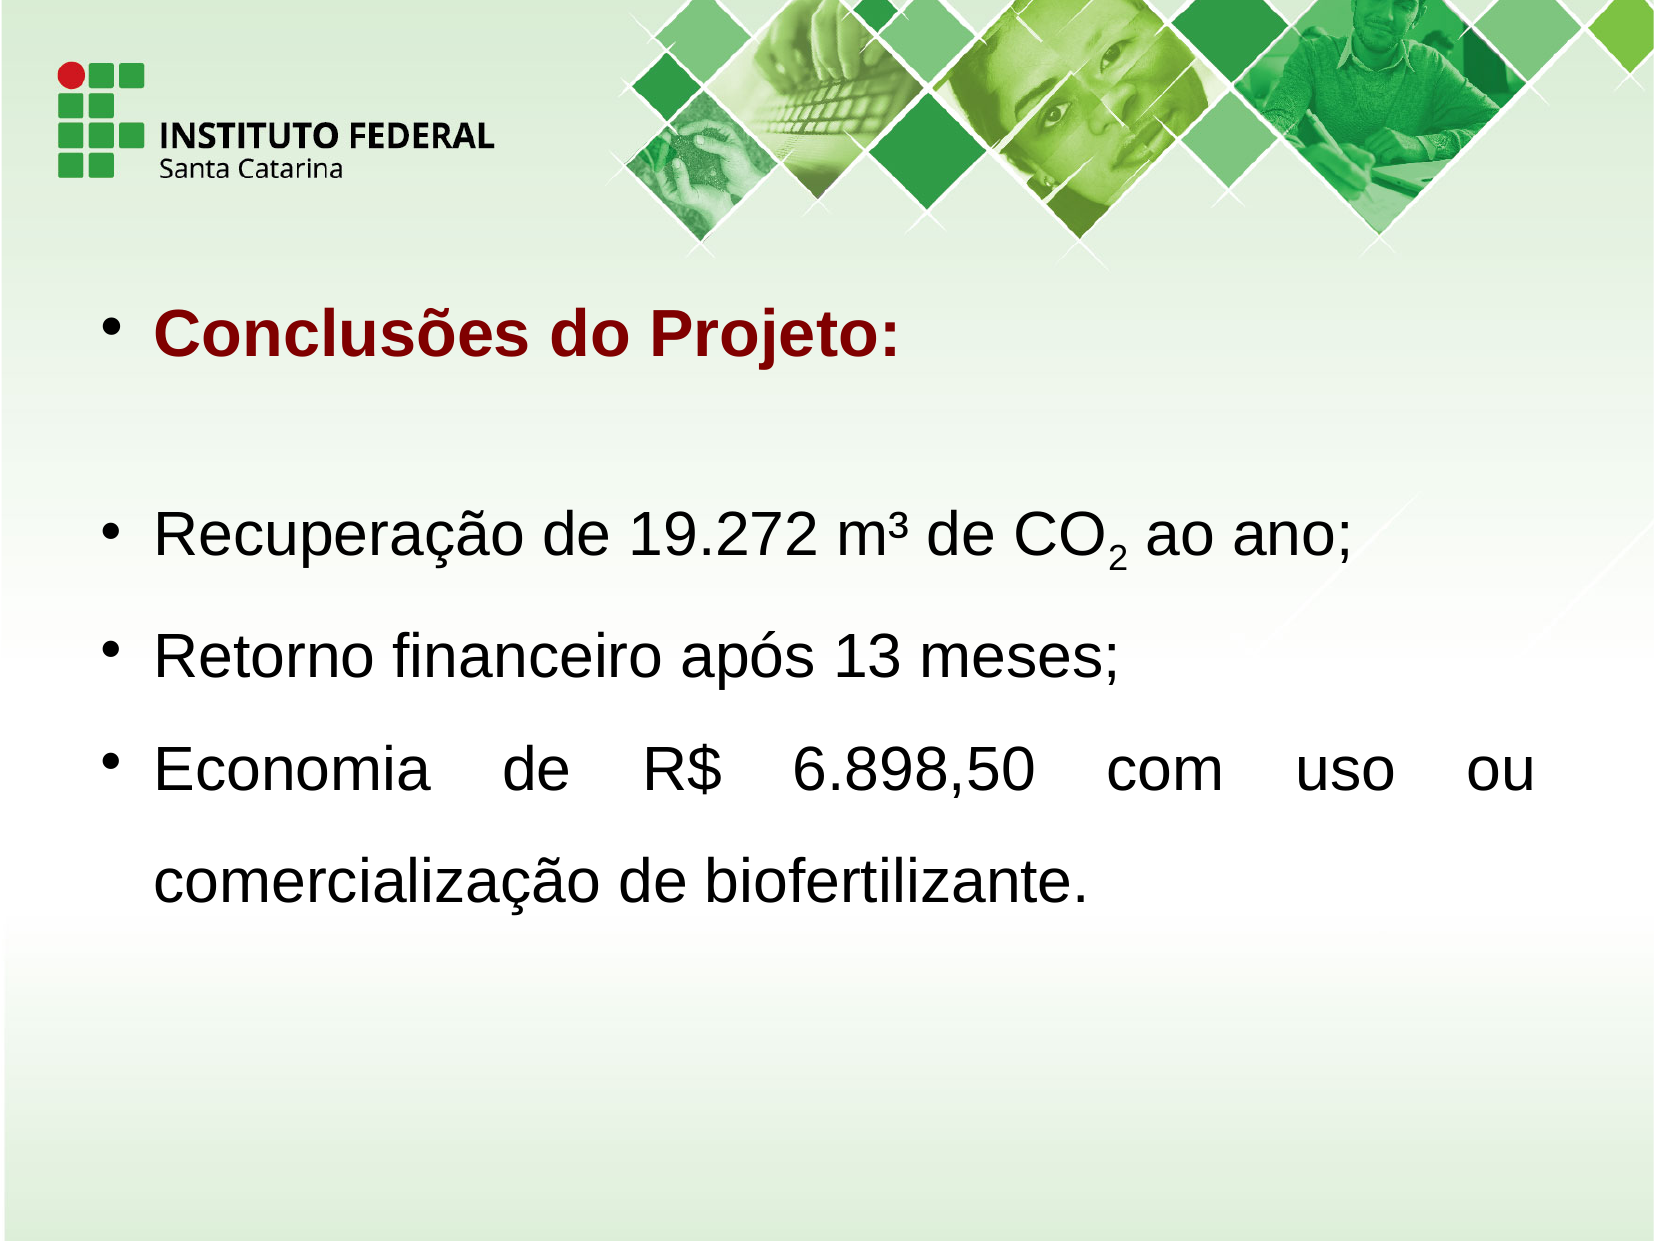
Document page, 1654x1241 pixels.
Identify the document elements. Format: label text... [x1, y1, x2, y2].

text_box Conclusões do Projeto: Recuperação de 19.272 m³ de CO2 ao ano; Retorno financeiro após 13 meses; Economia de R$ 6.898,50 com uso ou comercialização de biofertilizante. [82, 290, 1538, 1203]
picture [1, 0, 1654, 1241]
